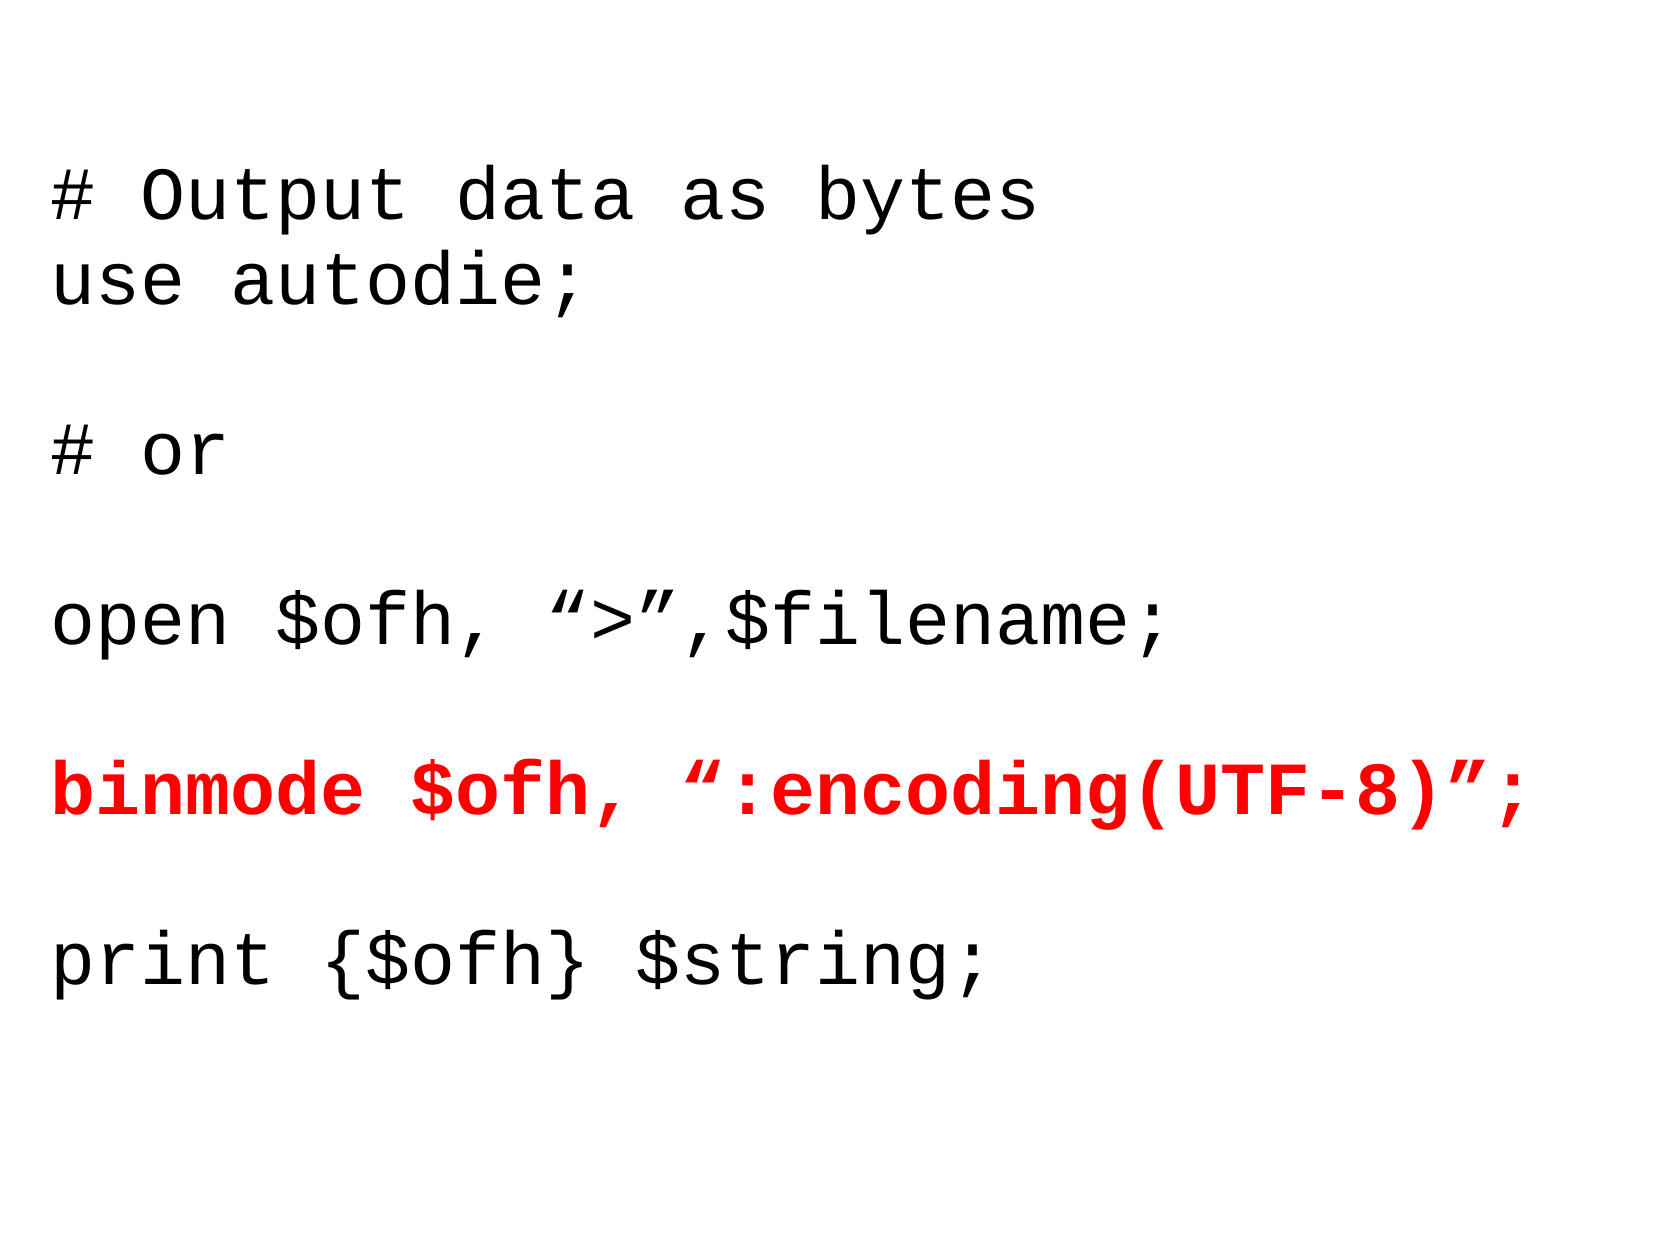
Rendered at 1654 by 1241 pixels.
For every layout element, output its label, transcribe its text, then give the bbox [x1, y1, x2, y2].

title # Output data as bytes use autodie; # or open $ofh, “>”,$filename; binmode $ofh, “:encoding(UTF-8)”; print {$ofh} $string; [50, 52, 1622, 1111]
